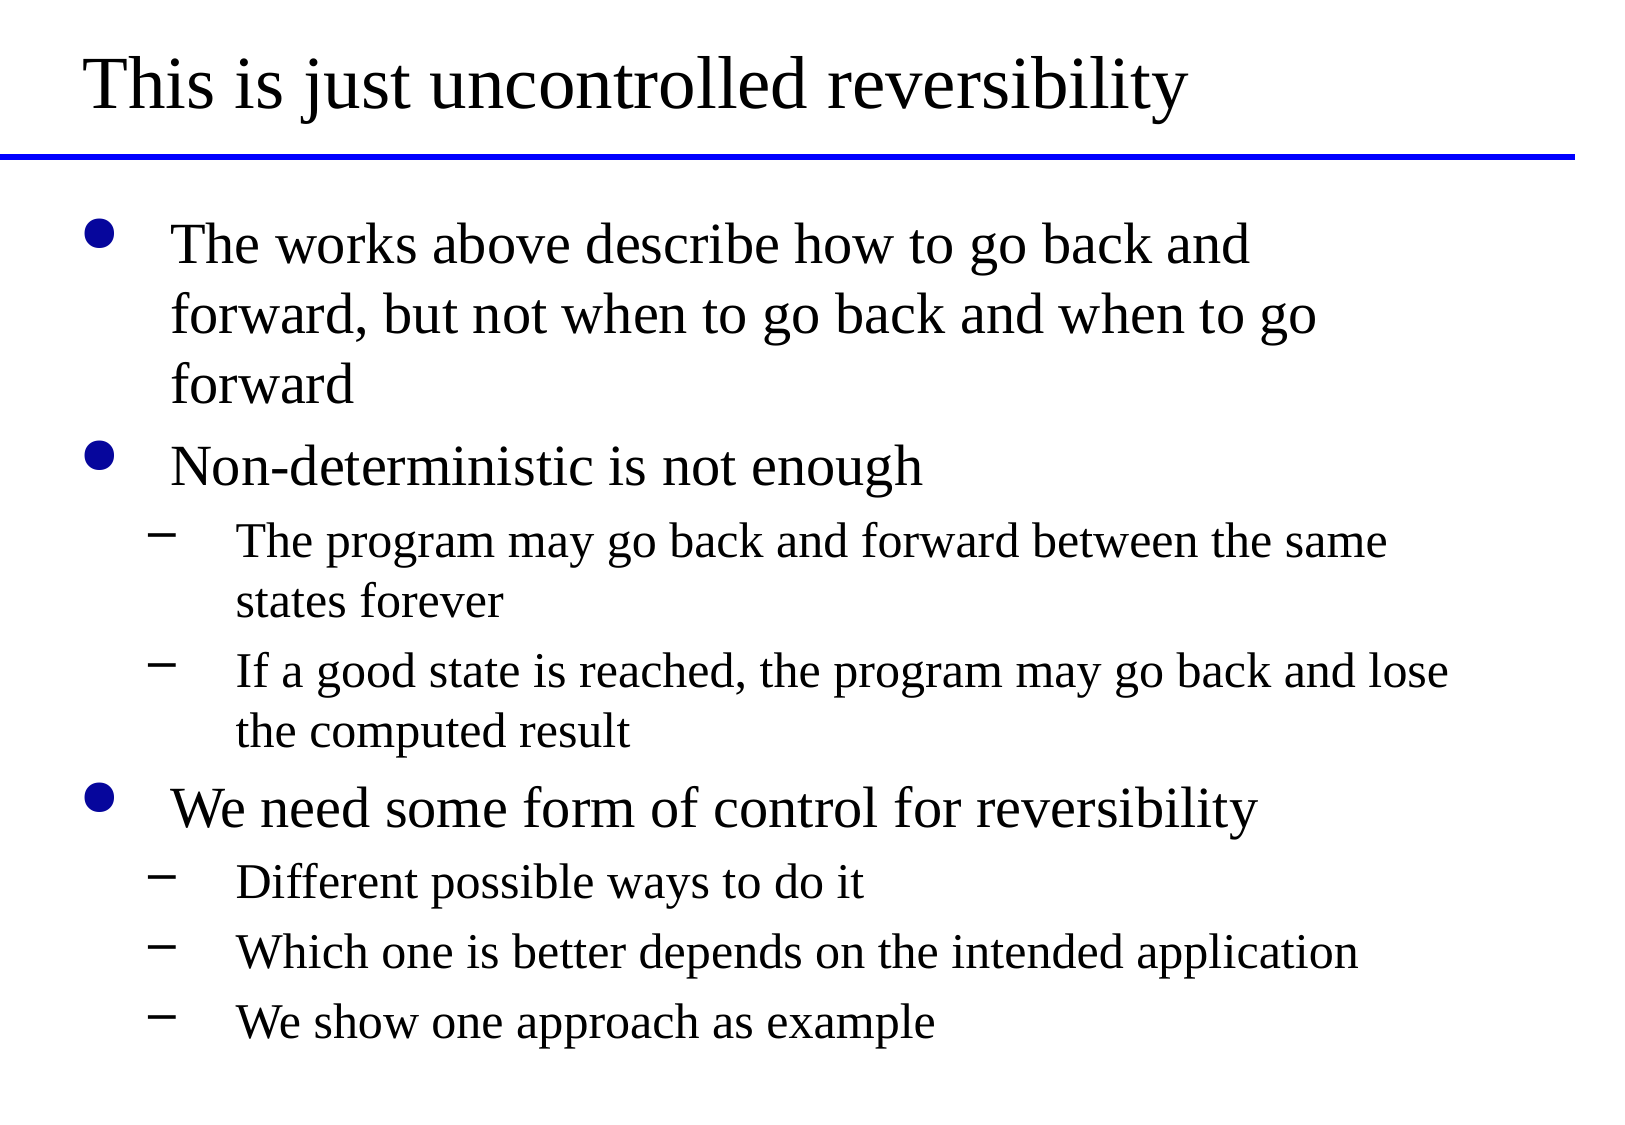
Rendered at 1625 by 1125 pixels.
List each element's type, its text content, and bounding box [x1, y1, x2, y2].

list The works above describe how to go back and forward, but not when to go back and when to go forward Non-deterministic is not enough The program may go back and forward between the same states forever If a good state is reached, the program may go back and lose the computed result We need some form of control for reversibility Different possible ways to do it Which one is better depends on the intended application We show one approach as example [67, 198, 1478, 1061]
title This is just uncontrolled reversibility [67, 27, 1544, 131]
